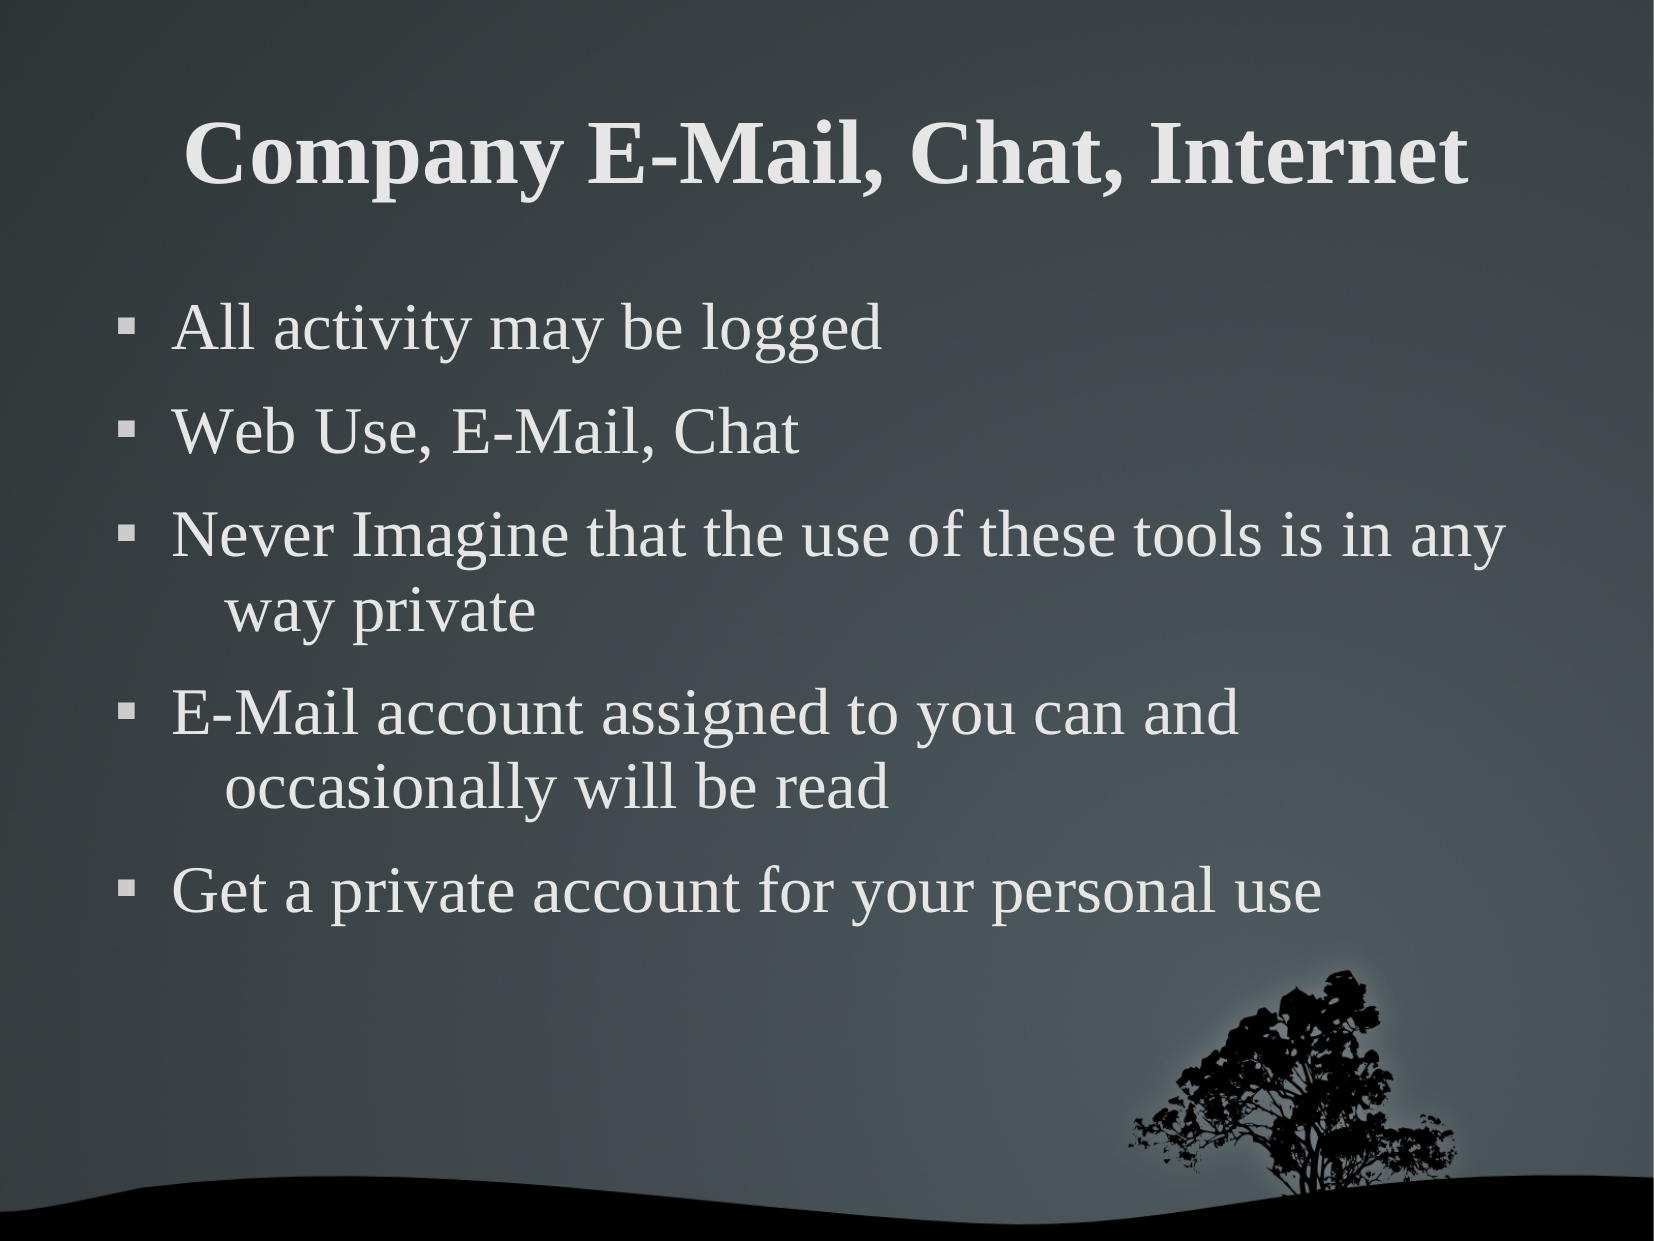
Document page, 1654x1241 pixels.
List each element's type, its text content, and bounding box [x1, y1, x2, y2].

picture [0, 0, 1654, 1241]
list All activity may be logged Web Use, E-Mail, Chat Never Imagine that the use of these tools is in any way private E-Mail account assigned to you can and occasionally will be read Get a private account for your personal use [82, 290, 1571, 1109]
title Company E-Mail, Chat, Internet [82, 49, 1571, 257]
